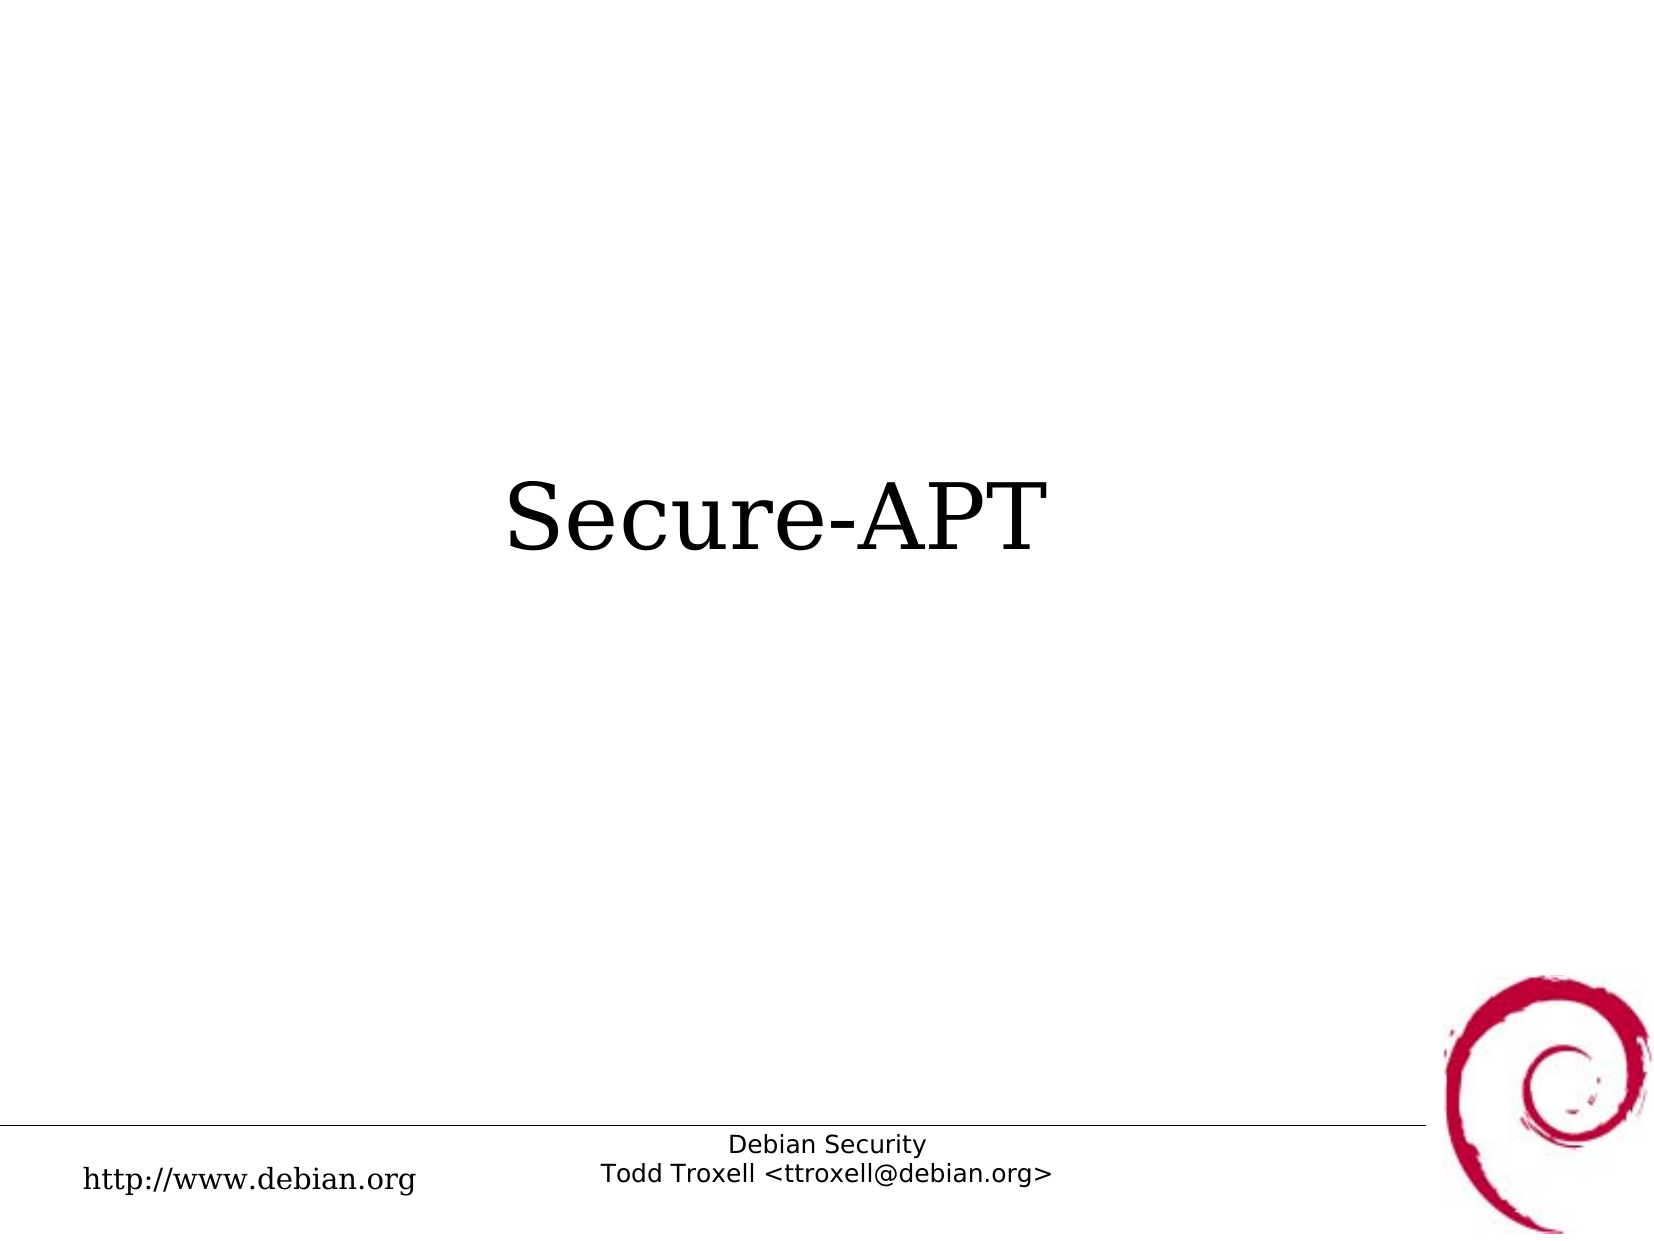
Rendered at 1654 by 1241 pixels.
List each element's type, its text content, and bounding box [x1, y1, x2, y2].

text_box Secure-APT [487, 457, 1163, 579]
picture [1443, 975, 1654, 1234]
